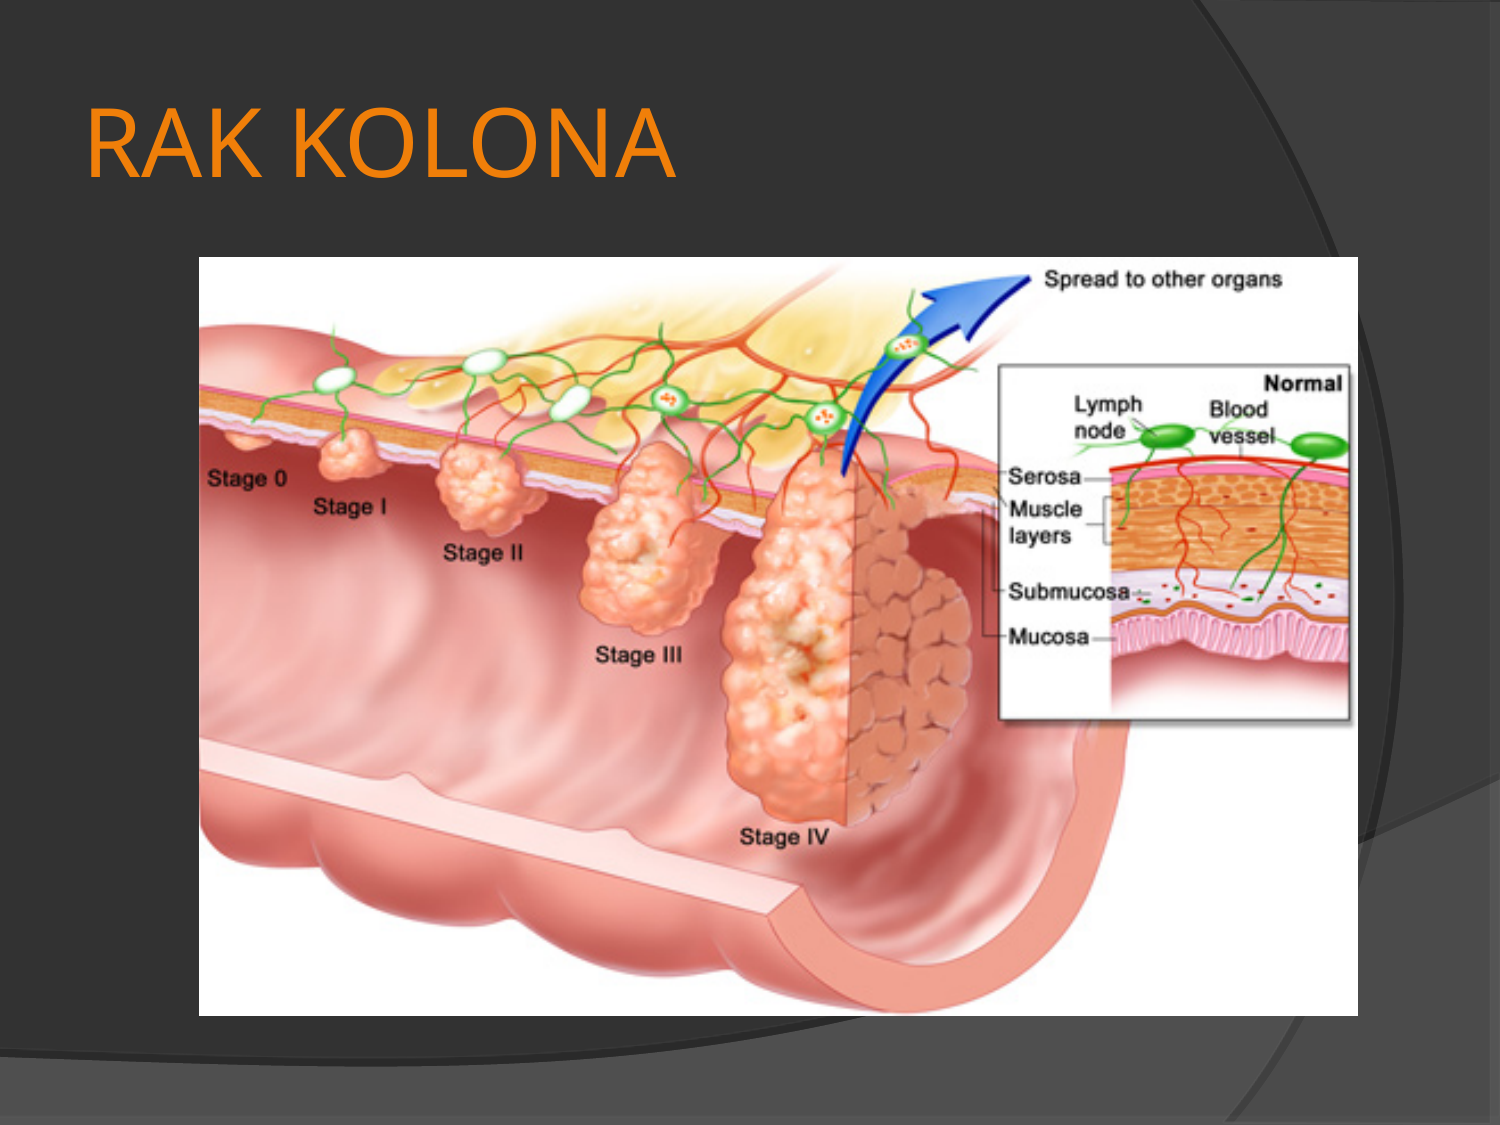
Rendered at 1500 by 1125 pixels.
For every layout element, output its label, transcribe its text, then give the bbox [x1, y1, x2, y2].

picture [199, 257, 1358, 1016]
title RAK KOLONA [75, 45, 1300, 233]
